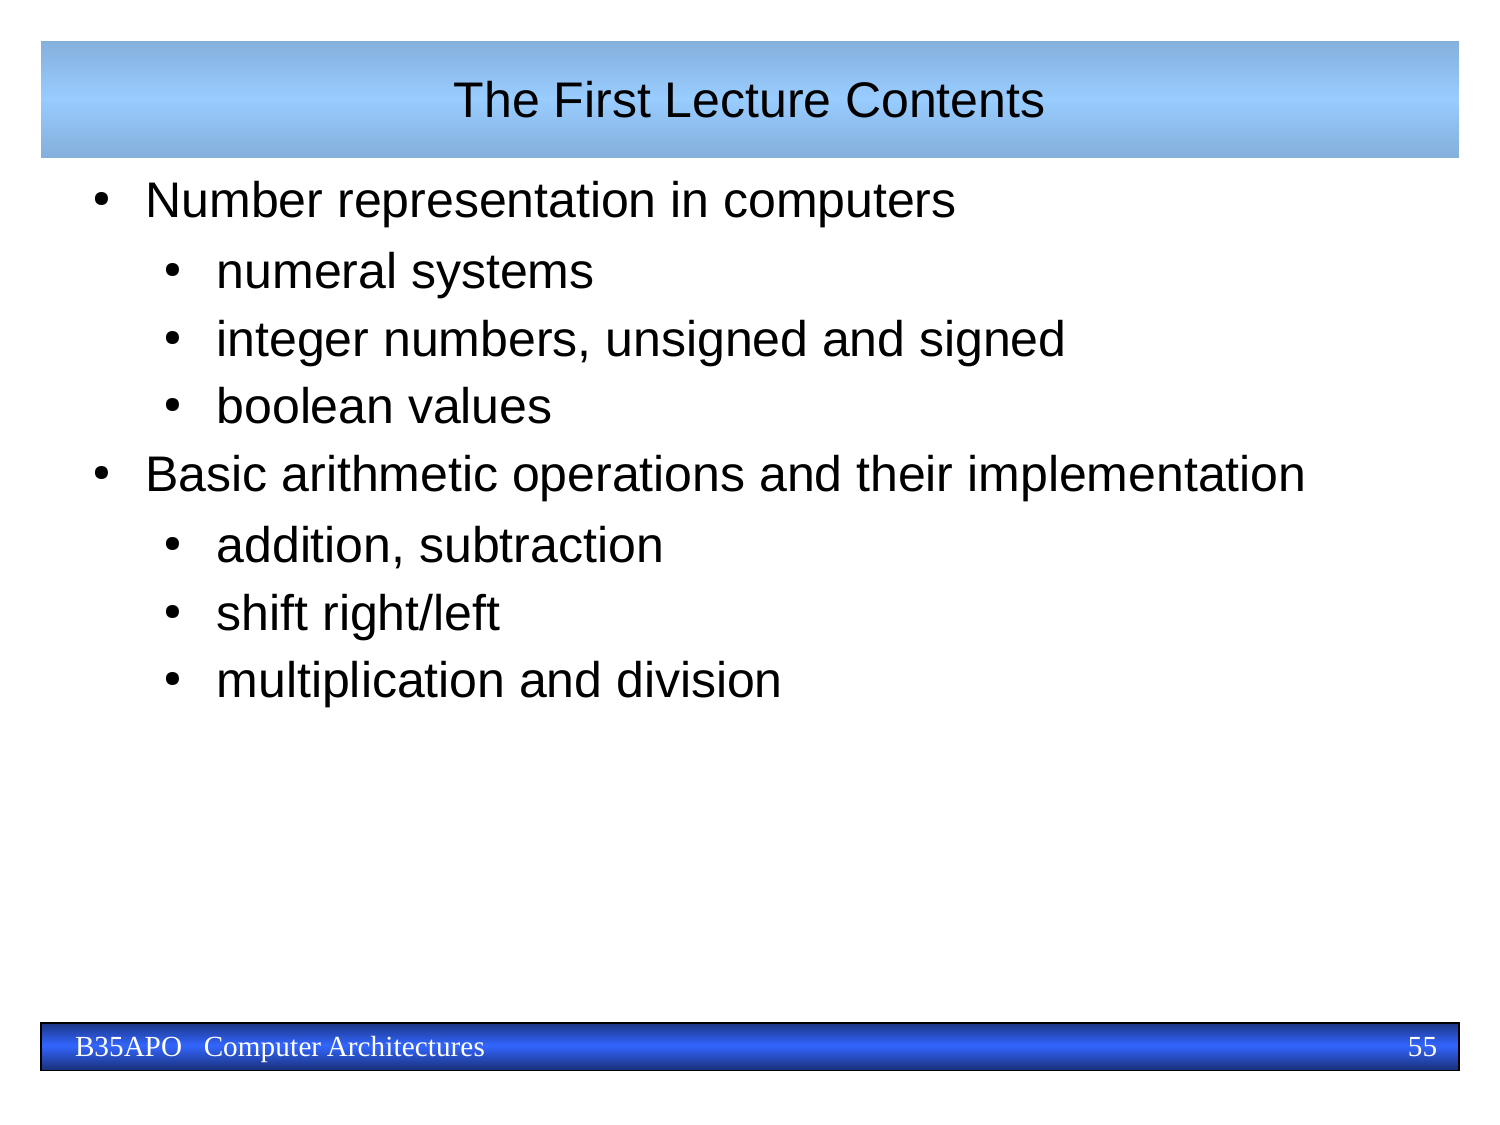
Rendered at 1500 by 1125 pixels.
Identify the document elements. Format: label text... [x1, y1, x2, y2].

title The First Lecture Contents [41, 41, 1459, 158]
list Number representation in computers numeral systems integer numbers, unsigned and signed boolean values Basic arithmetic operations and their implementation addition, subtraction shift right/left multiplication and division [75, 172, 1426, 1000]
